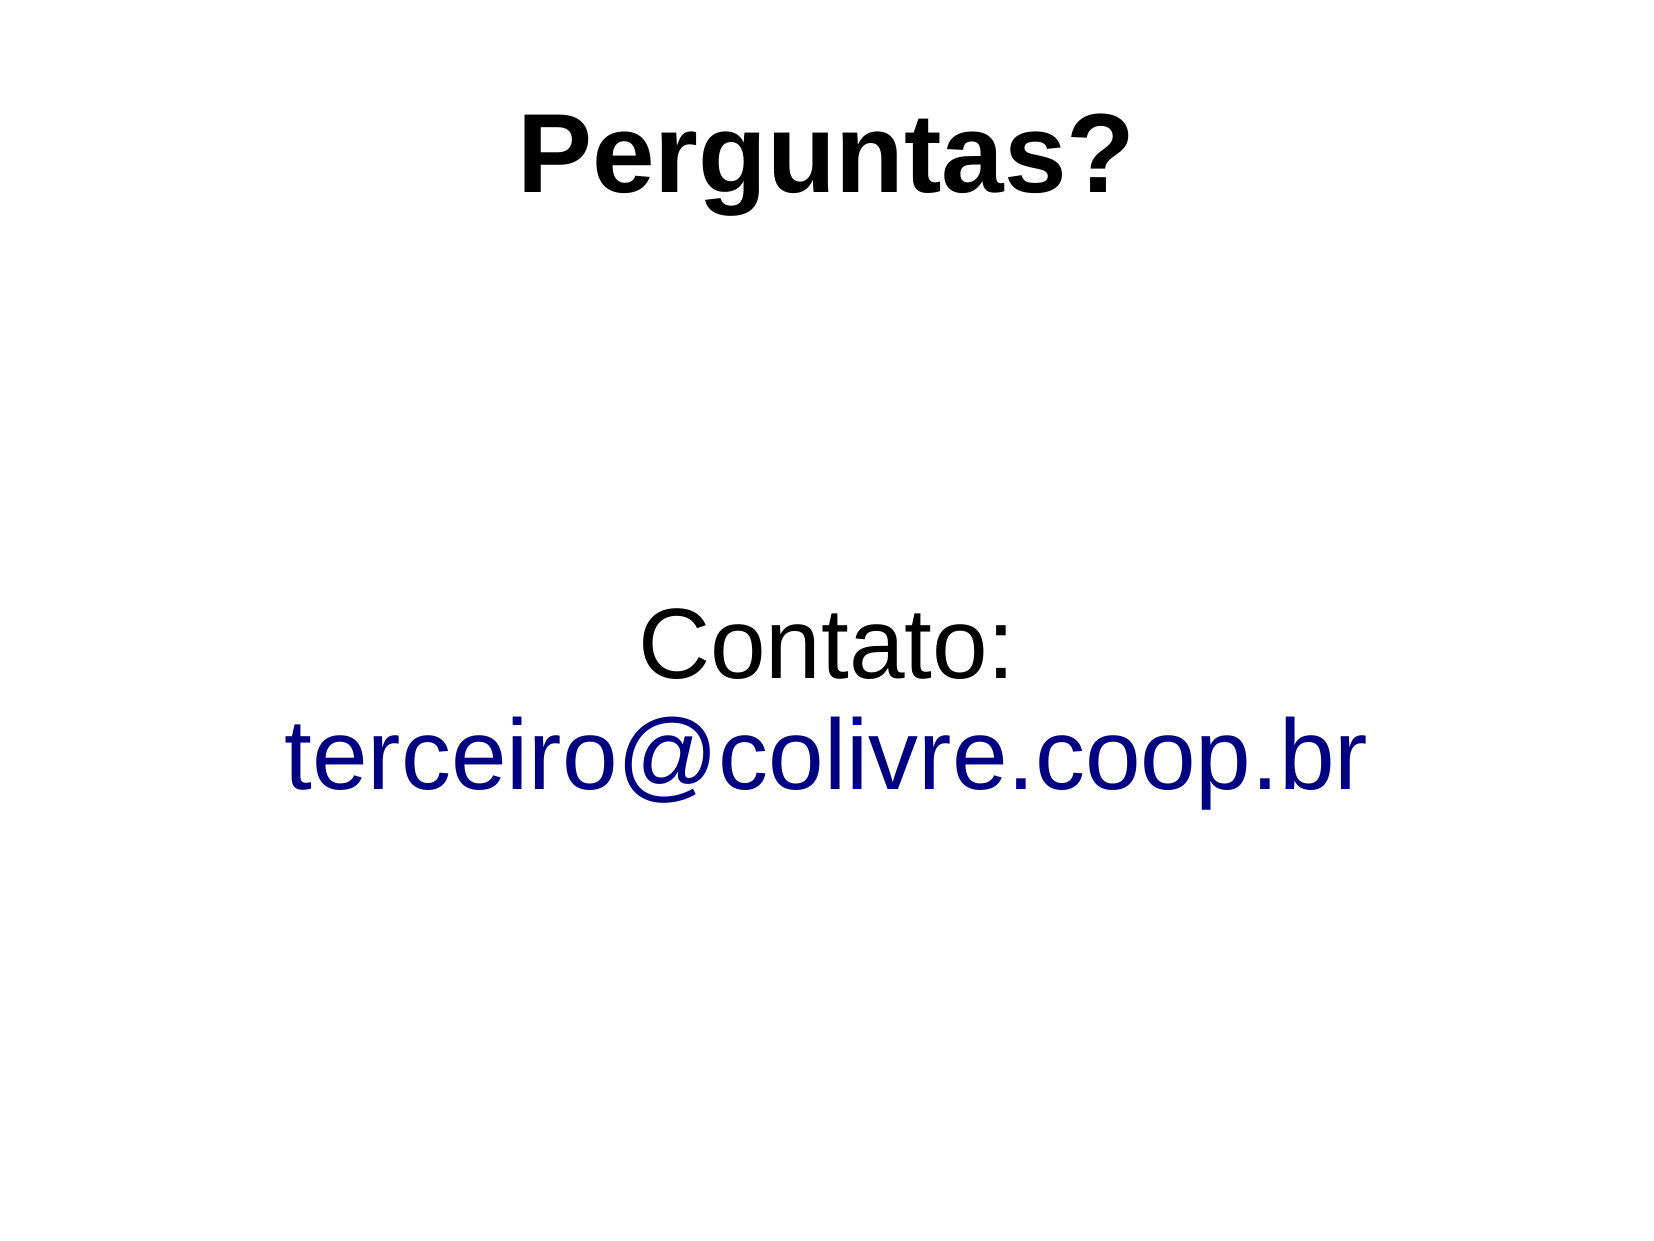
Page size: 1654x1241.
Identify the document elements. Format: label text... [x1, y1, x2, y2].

subtitle Contato: terceiro@colivre.coop.br [82, 297, 1571, 1102]
title Perguntas? [82, 49, 1571, 257]
